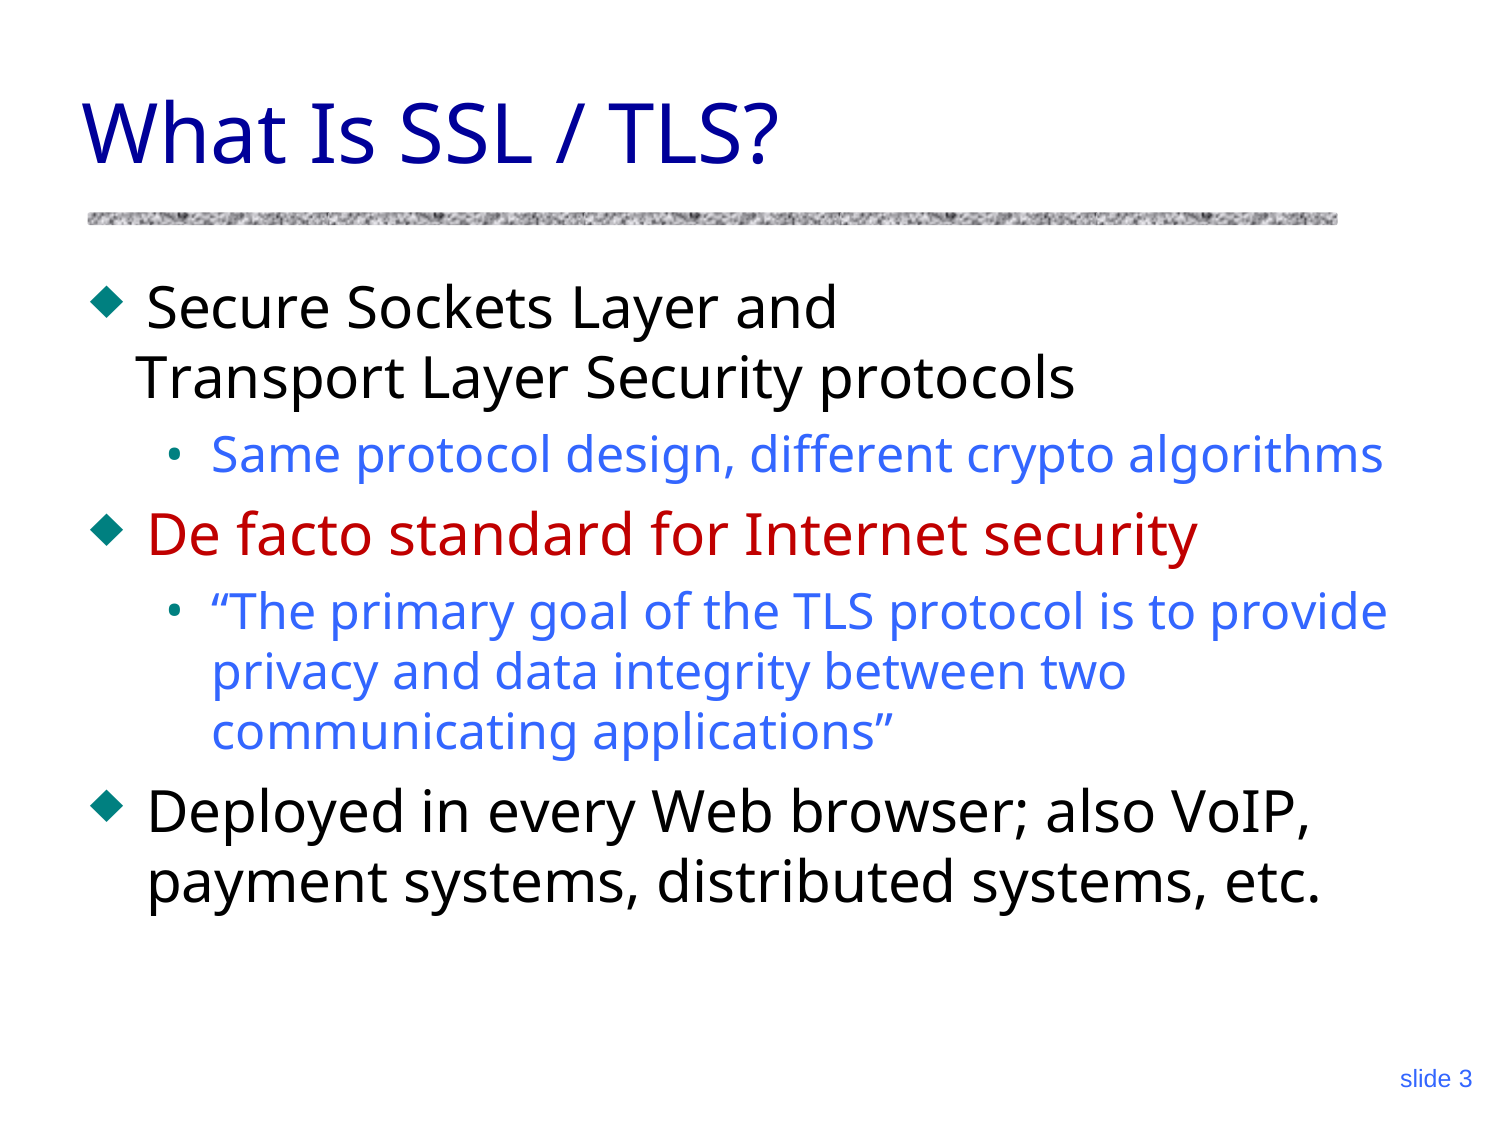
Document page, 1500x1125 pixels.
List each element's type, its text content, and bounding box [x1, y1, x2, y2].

text_box slide <number> [1413, 1025, 1488, 1101]
list Secure Sockets Layer and Transport Layer Security protocols Same protocol design, different crypto algorithms De facto standard for Internet security “The primary goal of the TLS protocol is to provide privacy and data integrity between two communicating applications” Deployed in every Web browser; also VoIP, payment systems, distributed systems, etc. [75, 262, 1413, 1101]
title What Is SSL / TLS? [66, 37, 1342, 188]
picture [87, 212, 1338, 226]
